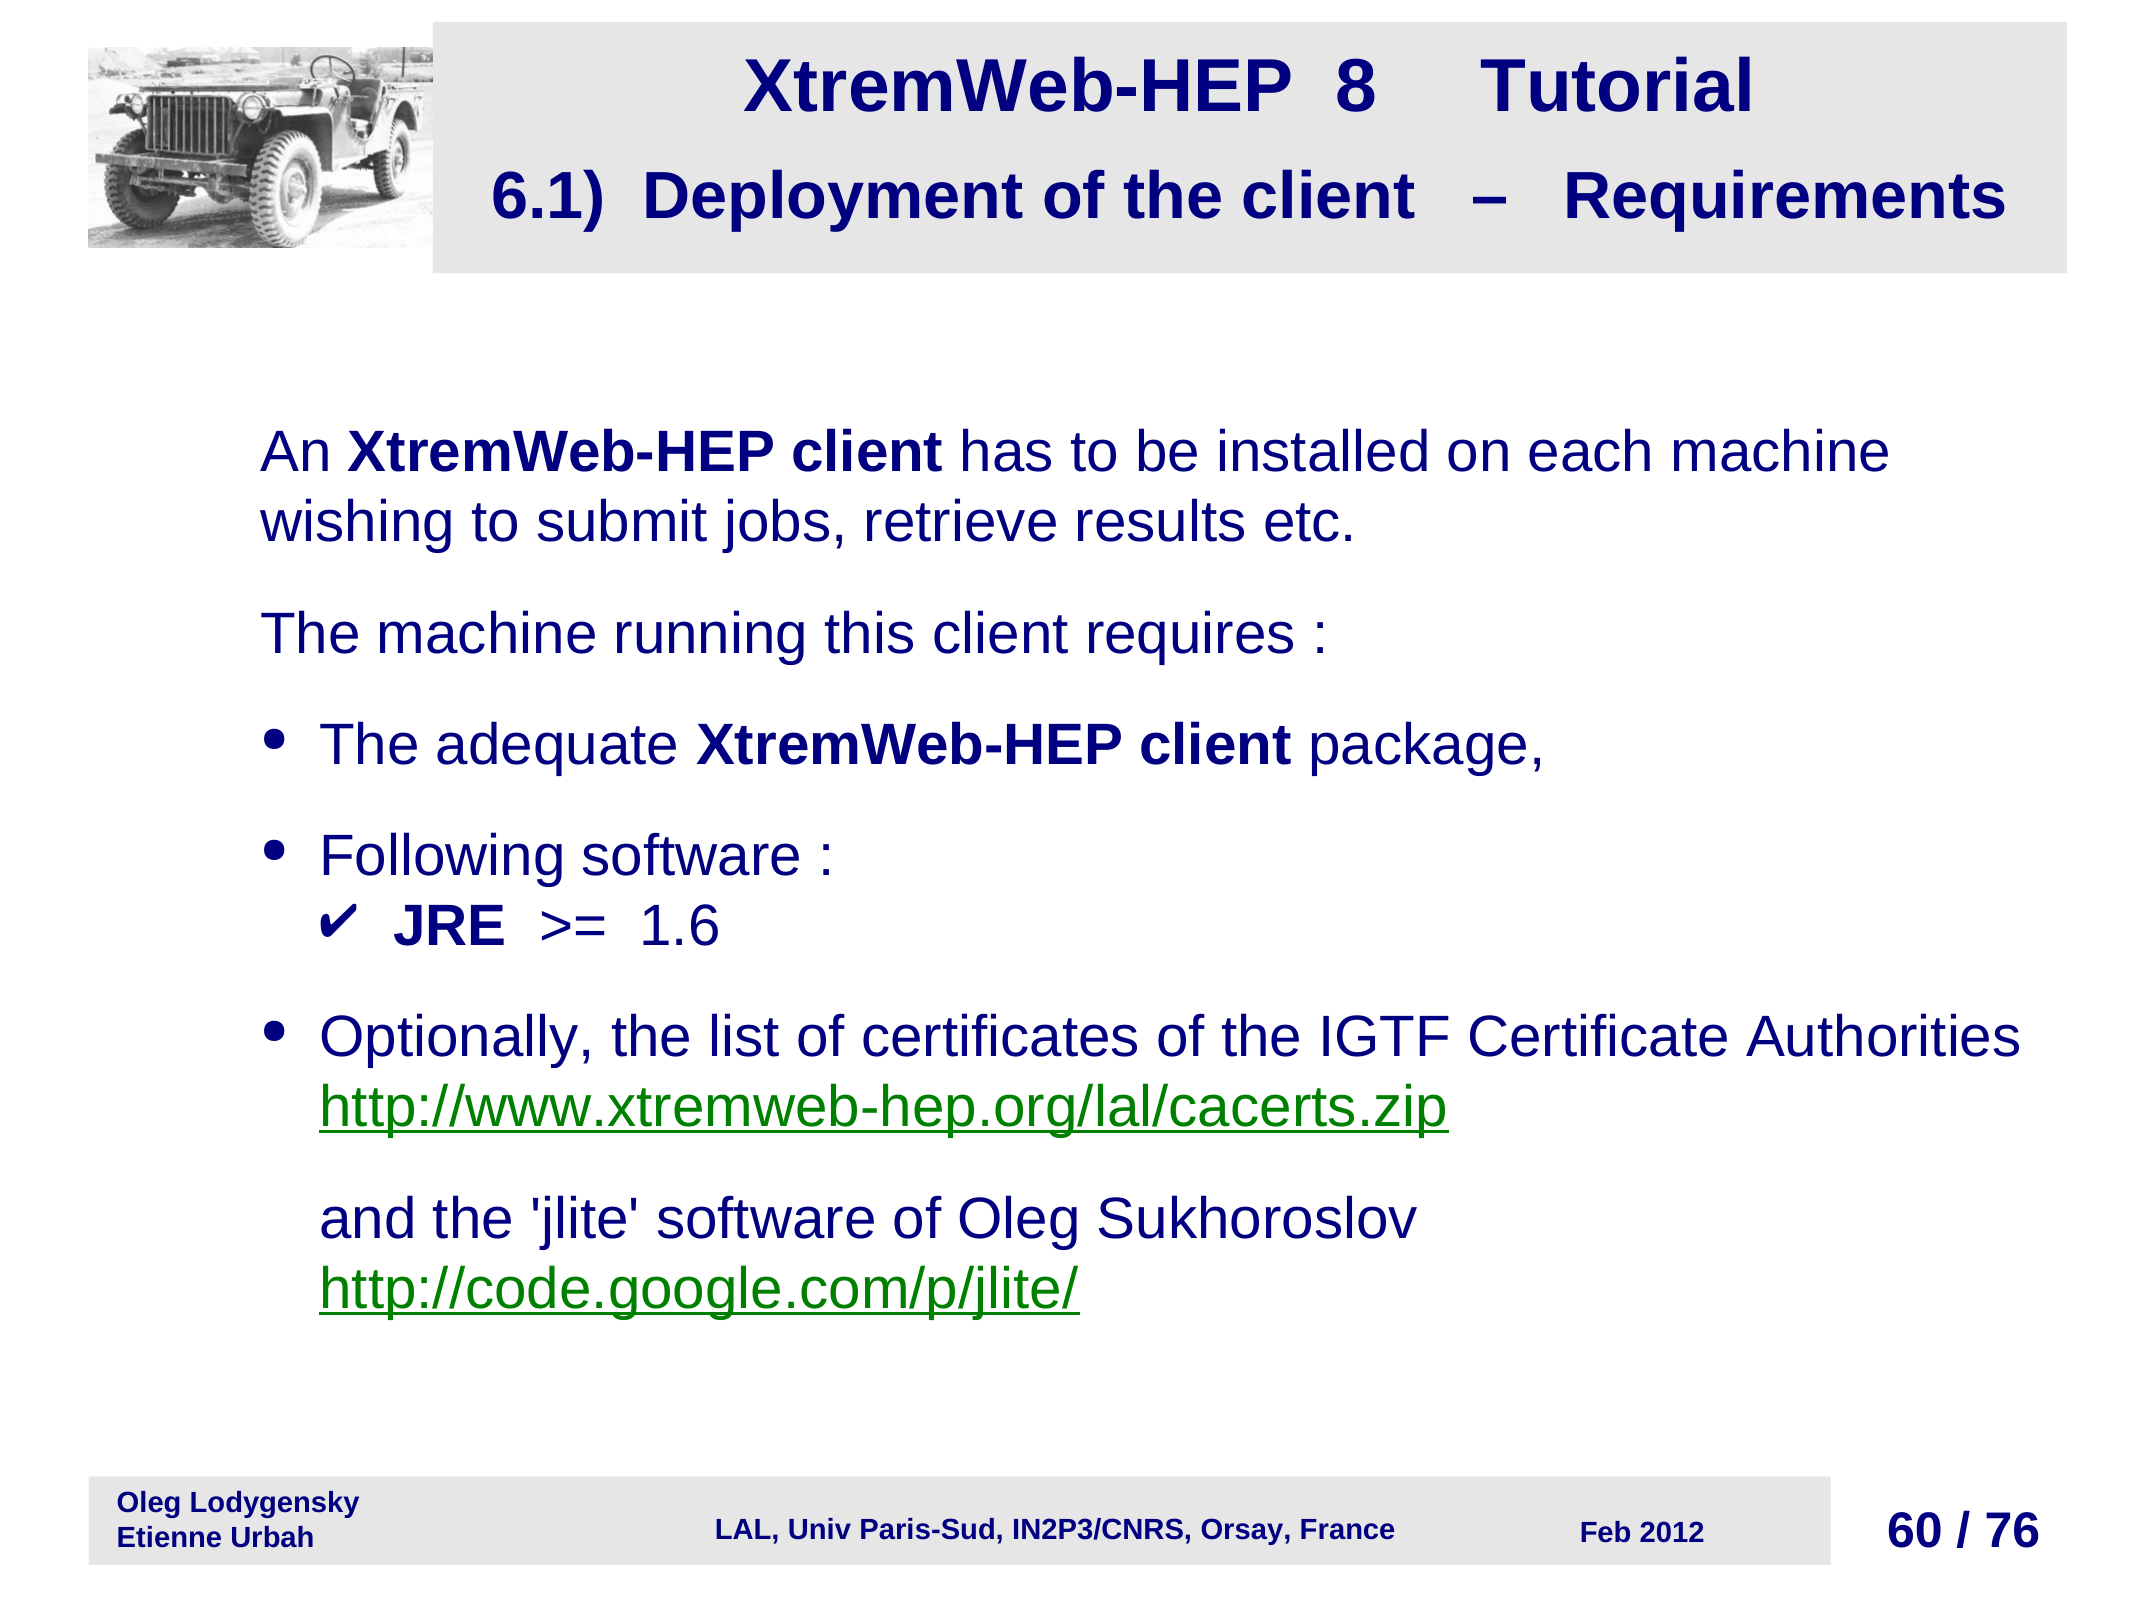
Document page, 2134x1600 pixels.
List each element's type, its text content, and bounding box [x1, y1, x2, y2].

picture [88, 47, 433, 248]
title 6.1) Deployment of the client – Requirements [442, 118, 2067, 266]
text_box An XtremWeb-HEP client has to be installed on each machine wishing to submit jobs, retrieve results etc. The machine running this client requires : The adequate XtremWeb-HEP client package, Following software : JRE >= 1.6 Optionally, the list of certificates of the IGTF Certificate Authorities http://www.xtremweb-hep.org/lal/cacerts.zip and the 'jlite' software of Oleg Sukhoroslov http://code.google.com/p/jlite/ [250, 413, 2053, 1344]
